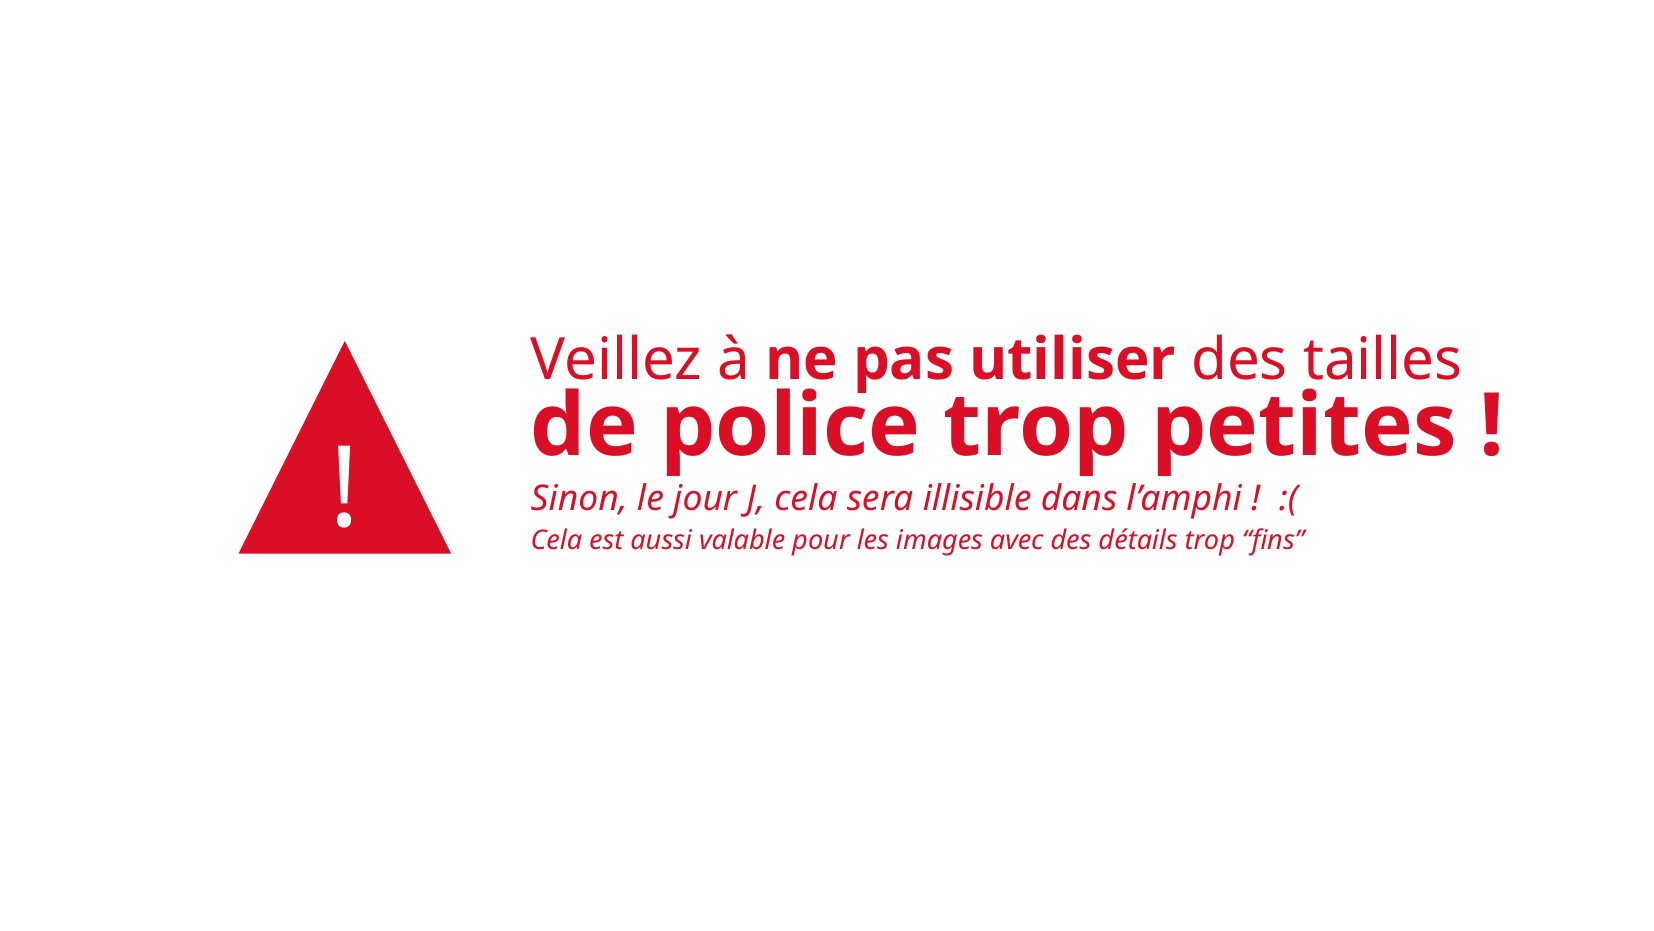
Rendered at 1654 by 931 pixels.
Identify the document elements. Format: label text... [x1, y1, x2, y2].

list Veillez à ne pas utiliser des tailles de police trop petites ! Sinon, le jour J, cela sera illisible dans l’amphi ! :( Cela est aussi valable pour les images avec des détails trop “fins” [530, 335, 1654, 875]
text_box ! [238, 340, 452, 554]
